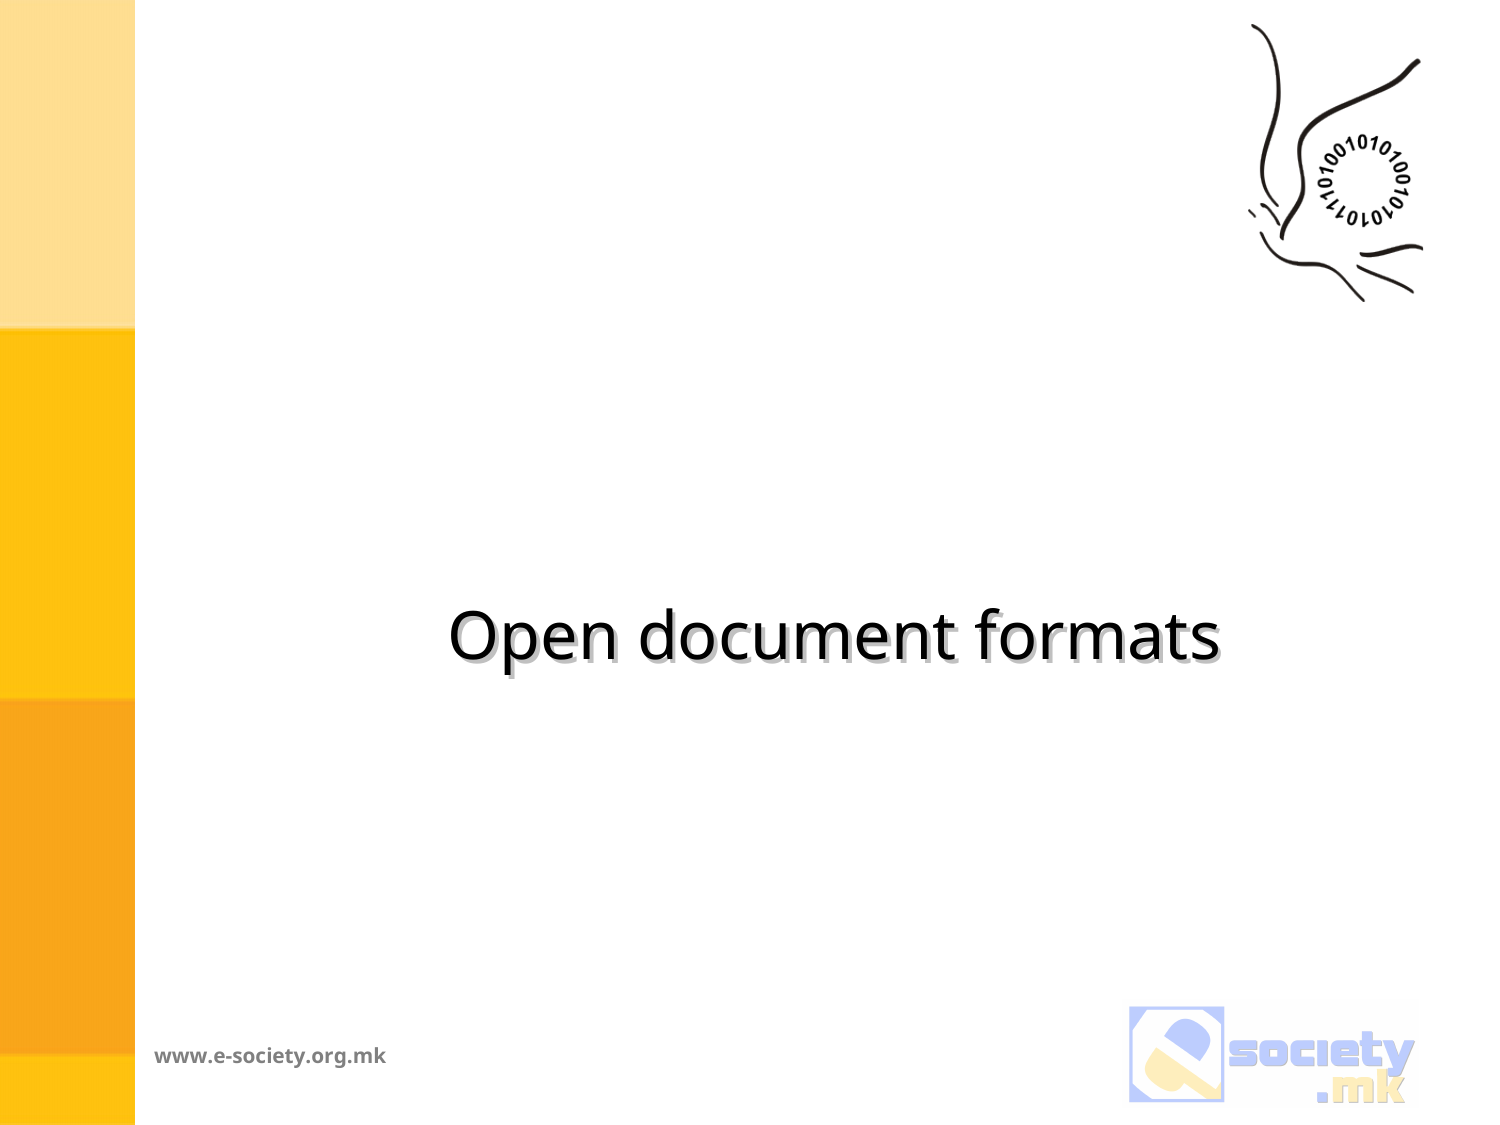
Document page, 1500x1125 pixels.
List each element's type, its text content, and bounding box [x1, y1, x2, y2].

picture [1248, 24, 1424, 262]
subtitle Open document formats [169, 262, 1425, 1006]
picture [0, 0, 135, 1125]
